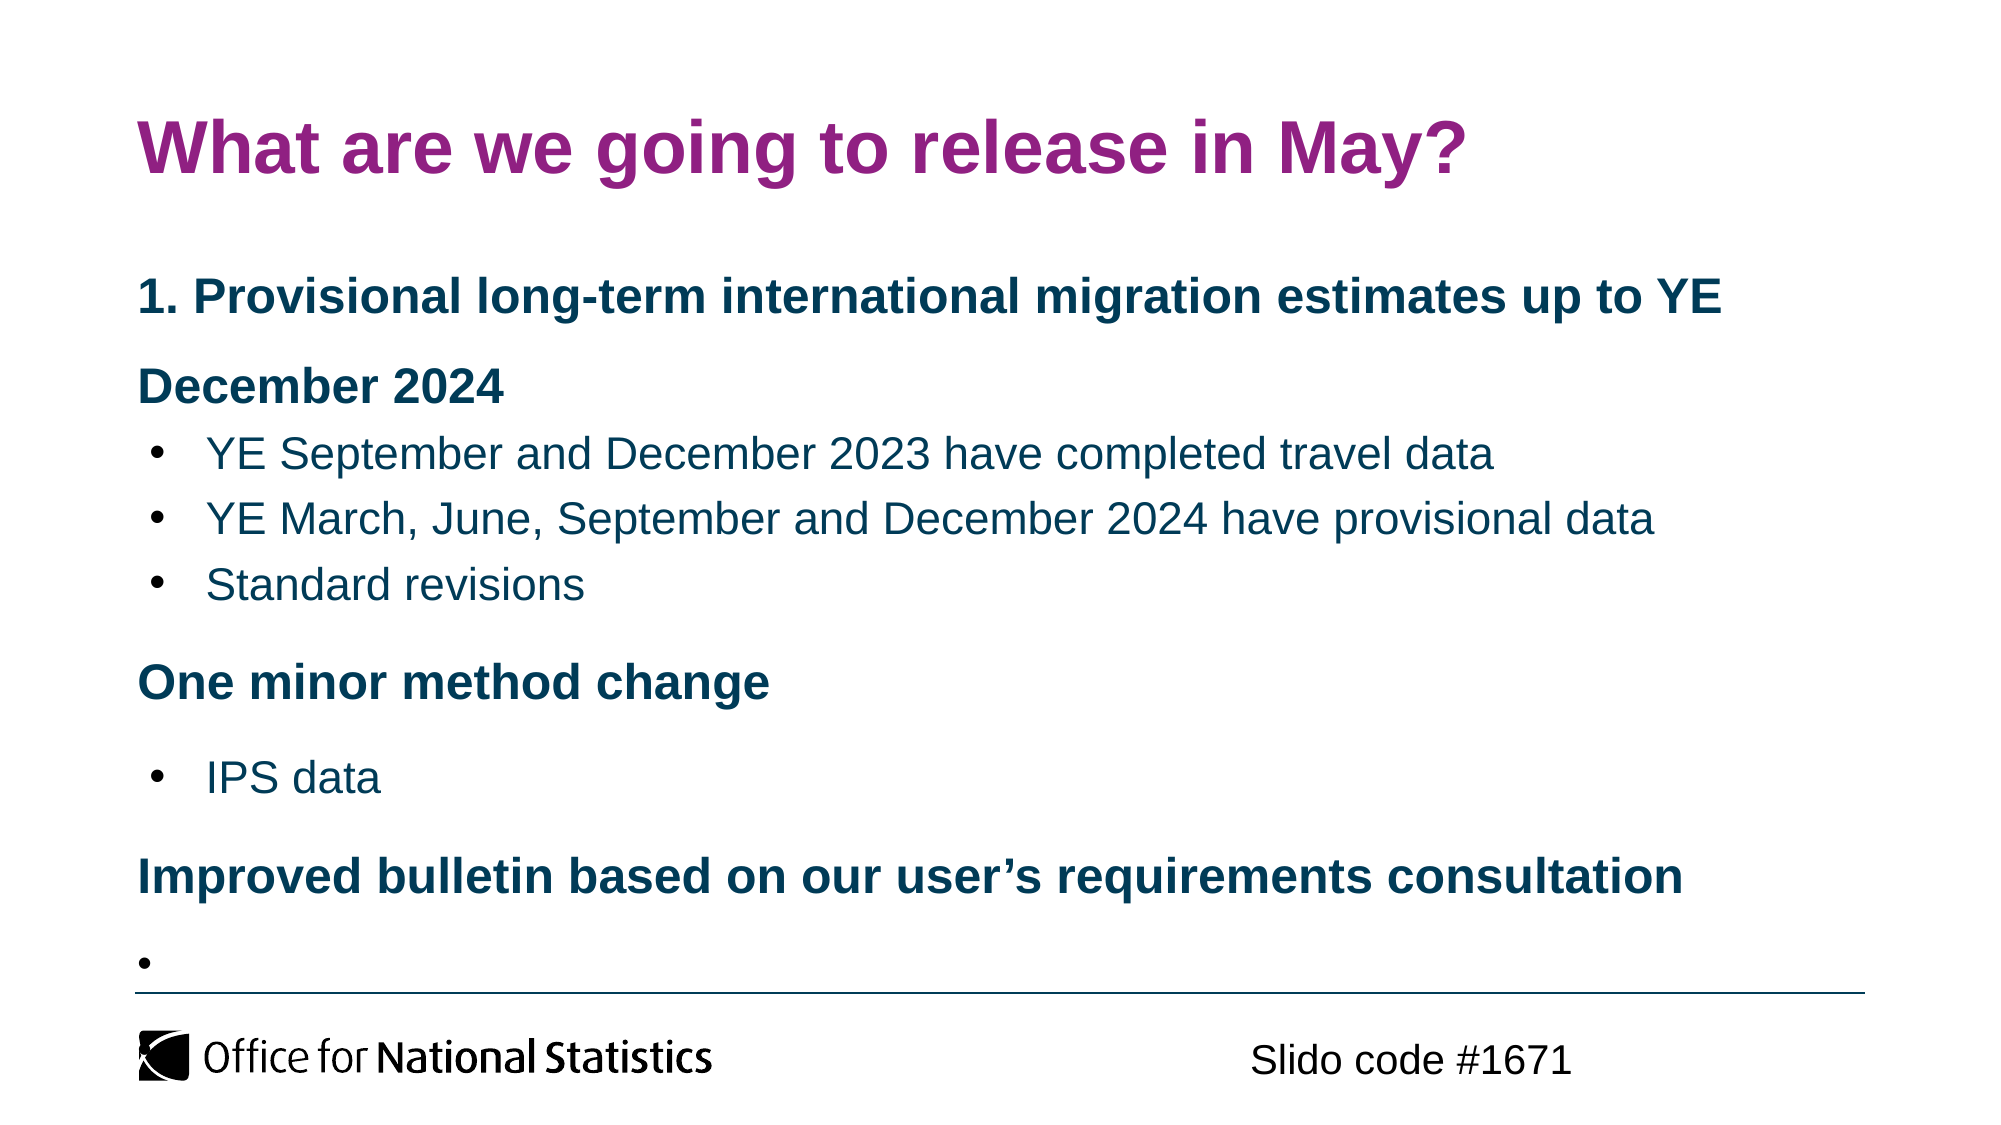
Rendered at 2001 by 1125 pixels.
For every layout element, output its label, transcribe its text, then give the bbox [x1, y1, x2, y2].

list 1. Provisional long-term international migration estimates up to YE December 2024 YE September and December 2023 have completed travel data YE March, June, September and December 2024 have provisional data Standard revisions One minor method change IPS data Improved bulletin based on our user’s requirements consultation [137, 233, 1863, 1074]
title What are we going to release in May? [137, 105, 1863, 192]
text_box Slido code #1671 [1235, 1025, 1866, 1086]
